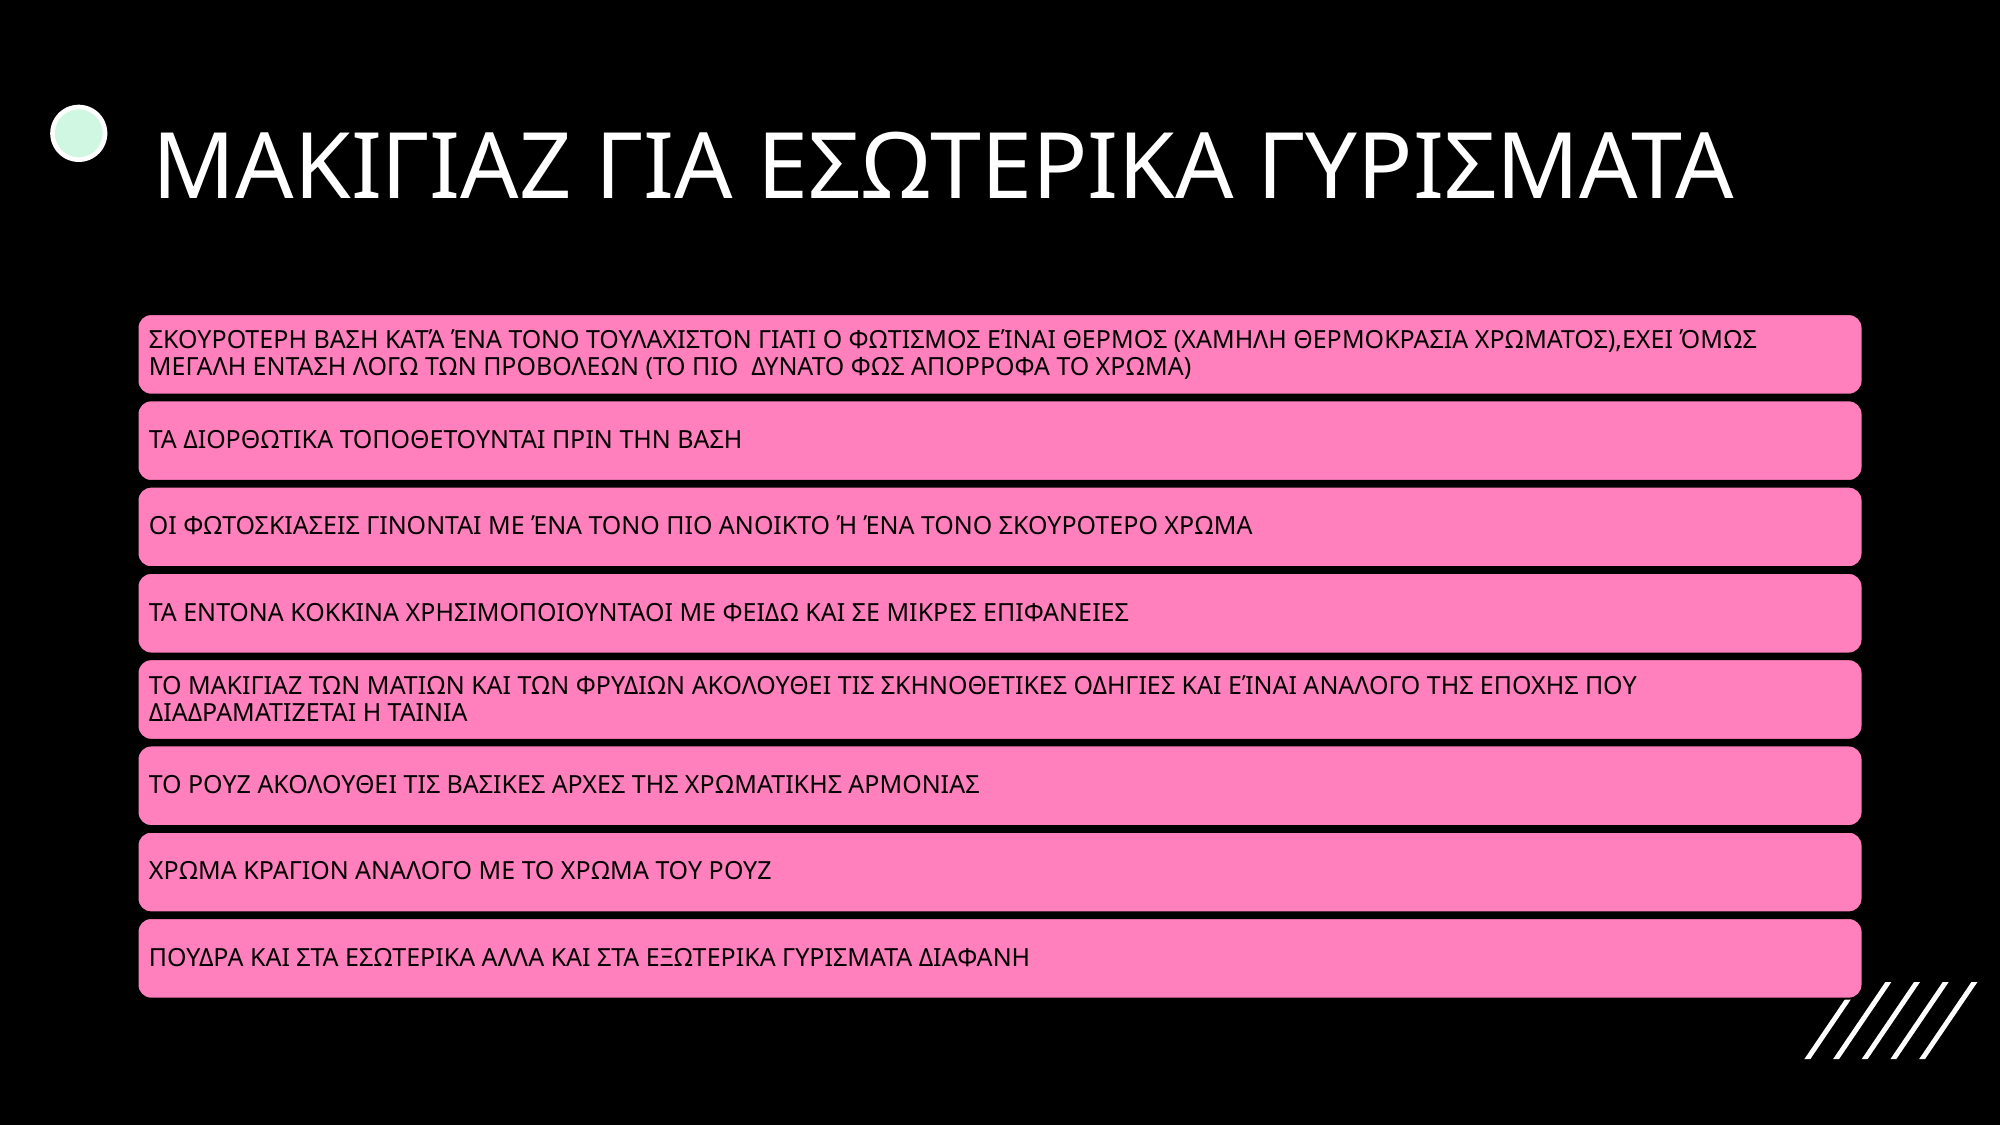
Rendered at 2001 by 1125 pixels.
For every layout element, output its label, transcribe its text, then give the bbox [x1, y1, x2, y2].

text_box ΟΙ ΦΩΤΟΣΚΙΑΣΕΙΣ ΓΙΝΟΝΤΑΙ ΜΕ ΈΝΑ ΤΟΝΟ ΠΙΟ ΑΝΟΙΚΤΟ Ή ΈΝΑ ΤΟΝΟ ΣΚΟΥΡΟΤΕΡΟ ΧΡΩΜΑ [137, 486, 1863, 568]
text_box ΤΑ ΕΝΤΟΝΑ ΚΟΚΚΙΝΑ ΧΡΗΣΙΜΟΠΟΙΟΥΝΤΑΟΙ ΜΕ ΦΕΙΔΩ ΚΑΙ ΣΕ ΜΙΚΡΕΣ ΕΠΙΦΑΝΕΙΕΣ [137, 572, 1863, 654]
text_box ΣΚΟΥΡΟΤΕΡΗ ΒΑΣΗ ΚΑΤΆ ΈΝΑ ΤΟΝΟ ΤΟΥΛΑΧΙΣΤΟΝ ΓΙΑΤΙ Ο ΦΩΤΙΣΜΟΣ ΕΊΝΑΙ ΘΕΡΜΟΣ (ΧΑΜΗΛΗ ΘΕΡΜΟΚΡΑΣΙΑ ΧΡΩΜΑΤΟΣ),ΕΧΕΙ ΌΜΩΣ ΜΕΓΑΛΗ ΕΝΤΑΣΗ ΛΟΓΩ ΤΩΝ ΠΡΟΒΟΛΕΩΝ (ΤΟ ΠΙΟ ΔΥΝΑΤΟ ΦΩΣ ΑΠΟΡΡΟΦΑ ΤΟ ΧΡΩΜΑ) [137, 314, 1863, 395]
text_box ΧΡΩΜΑ ΚΡΑΓΙΟΝ ΑΝΑΛΟΓΟ ΜΕ ΤΟ ΧΡΩΜΑ ΤΟΥ ΡΟΥΖ [137, 831, 1863, 913]
title ΜΑΚΙΓΙΑΖ ΓΙΑ ΕΣΩΤΕΡΙΚΑ ΓΥΡΙΣΜΑΤΑ [137, 59, 1863, 278]
text_box ΤΑ ΔΙΟΡΘΩΤΙΚΑ ΤΟΠΟΘΕΤΟΥΝΤΑΙ ΠΡΙΝ ΤΗΝ ΒΑΣΗ [137, 400, 1863, 482]
text_box ΤΟ ΡΟΥΖ ΑΚΟΛΟΥΘΕΙ ΤΙΣ ΒΑΣΙΚΕΣ ΑΡΧΕΣ ΤΗΣ ΧΡΩΜΑΤΙΚΗΣ ΑΡΜΟΝΙΑΣ [137, 745, 1863, 827]
text_box ΤΟ ΜΑΚΙΓΙΑΖ ΤΩΝ ΜΑΤΙΩΝ ΚΑΙ ΤΩΝ ΦΡΥΔΙΩΝ ΑΚΟΛΟΥΘΕΙ ΤΙΣ ΣΚΗΝΟΘΕΤΙΚΕΣ ΟΔΗΓΙΕΣ ΚΑΙ ΕΊΝΑΙ ΑΝΑΛΟΓΟ ΤΗΣ ΕΠΟΧΗΣ ΠΟΥ ΔΙΑΔΡΑΜΑΤΙΖΕΤΑΙ Η ΤΑΙΝΙΑ [137, 659, 1863, 740]
text_box ΠΟΥΔΡΑ ΚΑΙ ΣΤΑ ΕΣΩΤΕΡΙΚΑ ΑΛΛΑ ΚΑΙ ΣΤΑ ΕΞΩΤΕΡΙΚΑ ΓΥΡΙΣΜΑΤΑ ΔΙΑΦΑΝΗ [137, 918, 1863, 999]
